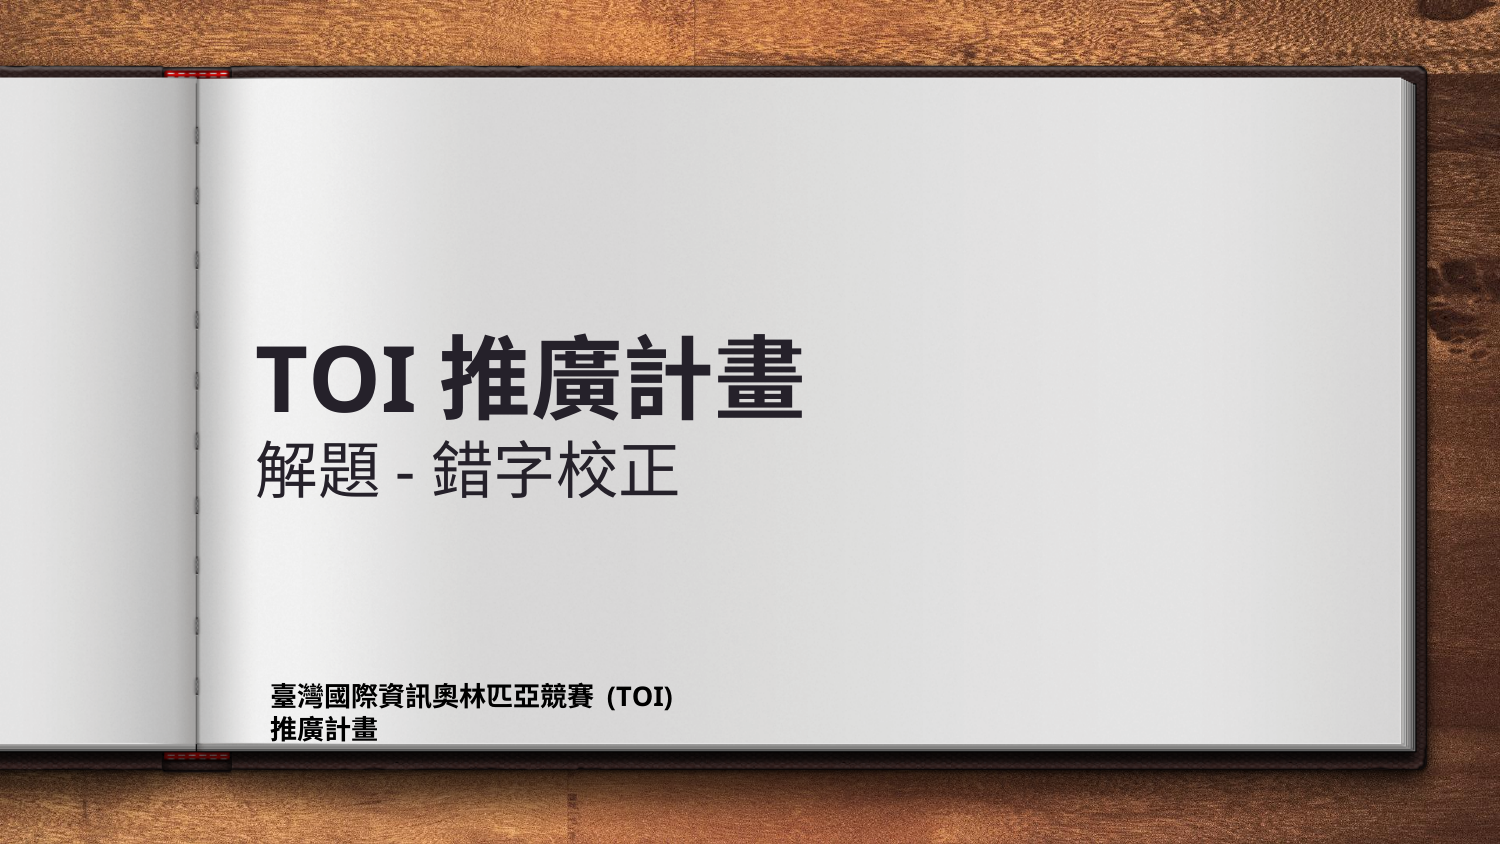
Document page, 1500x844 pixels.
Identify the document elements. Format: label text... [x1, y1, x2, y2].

text_box TOI推廣計畫 解題-錯字校正 [240, 262, 894, 565]
